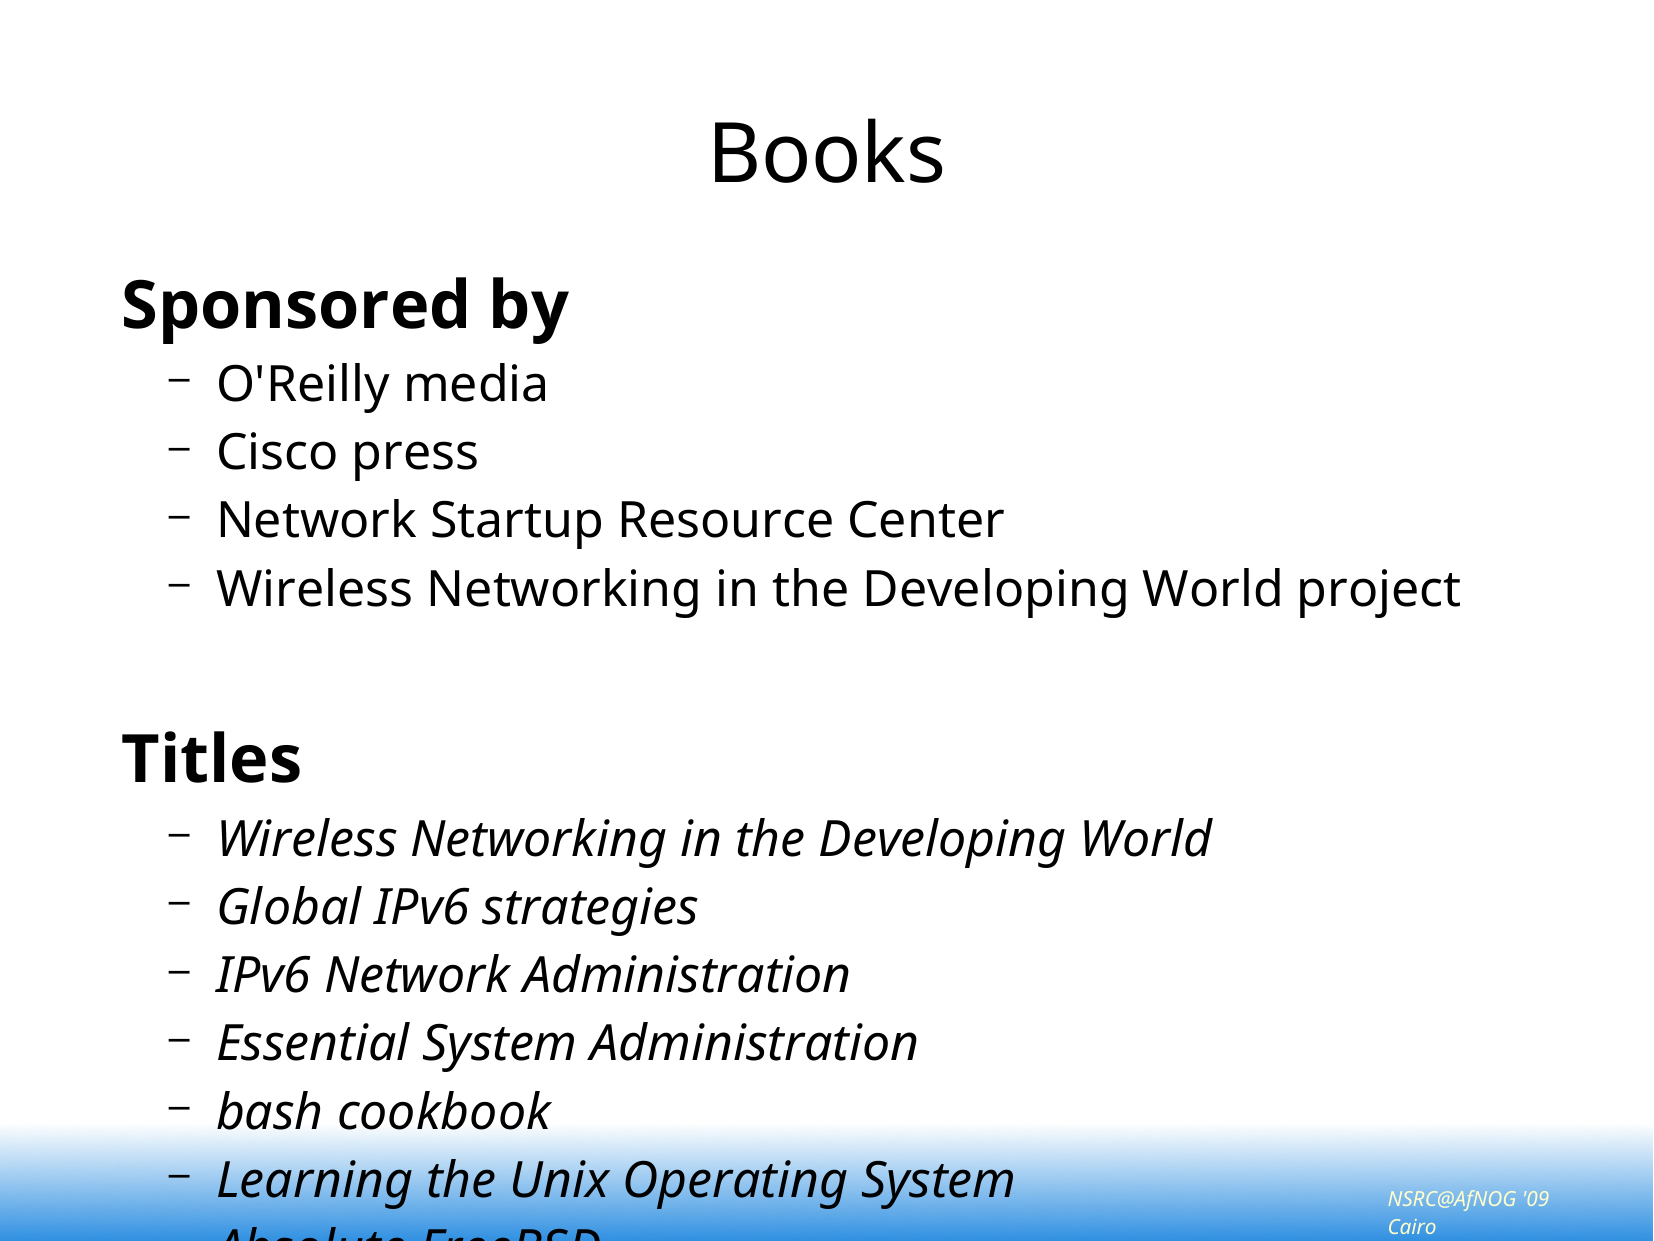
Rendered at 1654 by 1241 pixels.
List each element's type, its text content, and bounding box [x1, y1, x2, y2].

picture [524, 1233, 537, 1241]
list Sponsored by O'Reilly media Cisco press Network Startup Resource Center Wireless Networking in the Developing World project Titles Wireless Networking in the Developing World Global IPv6 strategies IPv6 Network Administration Essential System Administration bash cookbook Learning the Unix Operating System Absolute FreeBSD [121, 257, 1561, 1132]
title Books [121, 46, 1534, 254]
picture [0, 1122, 1653, 1241]
picture [580, 1233, 595, 1241]
